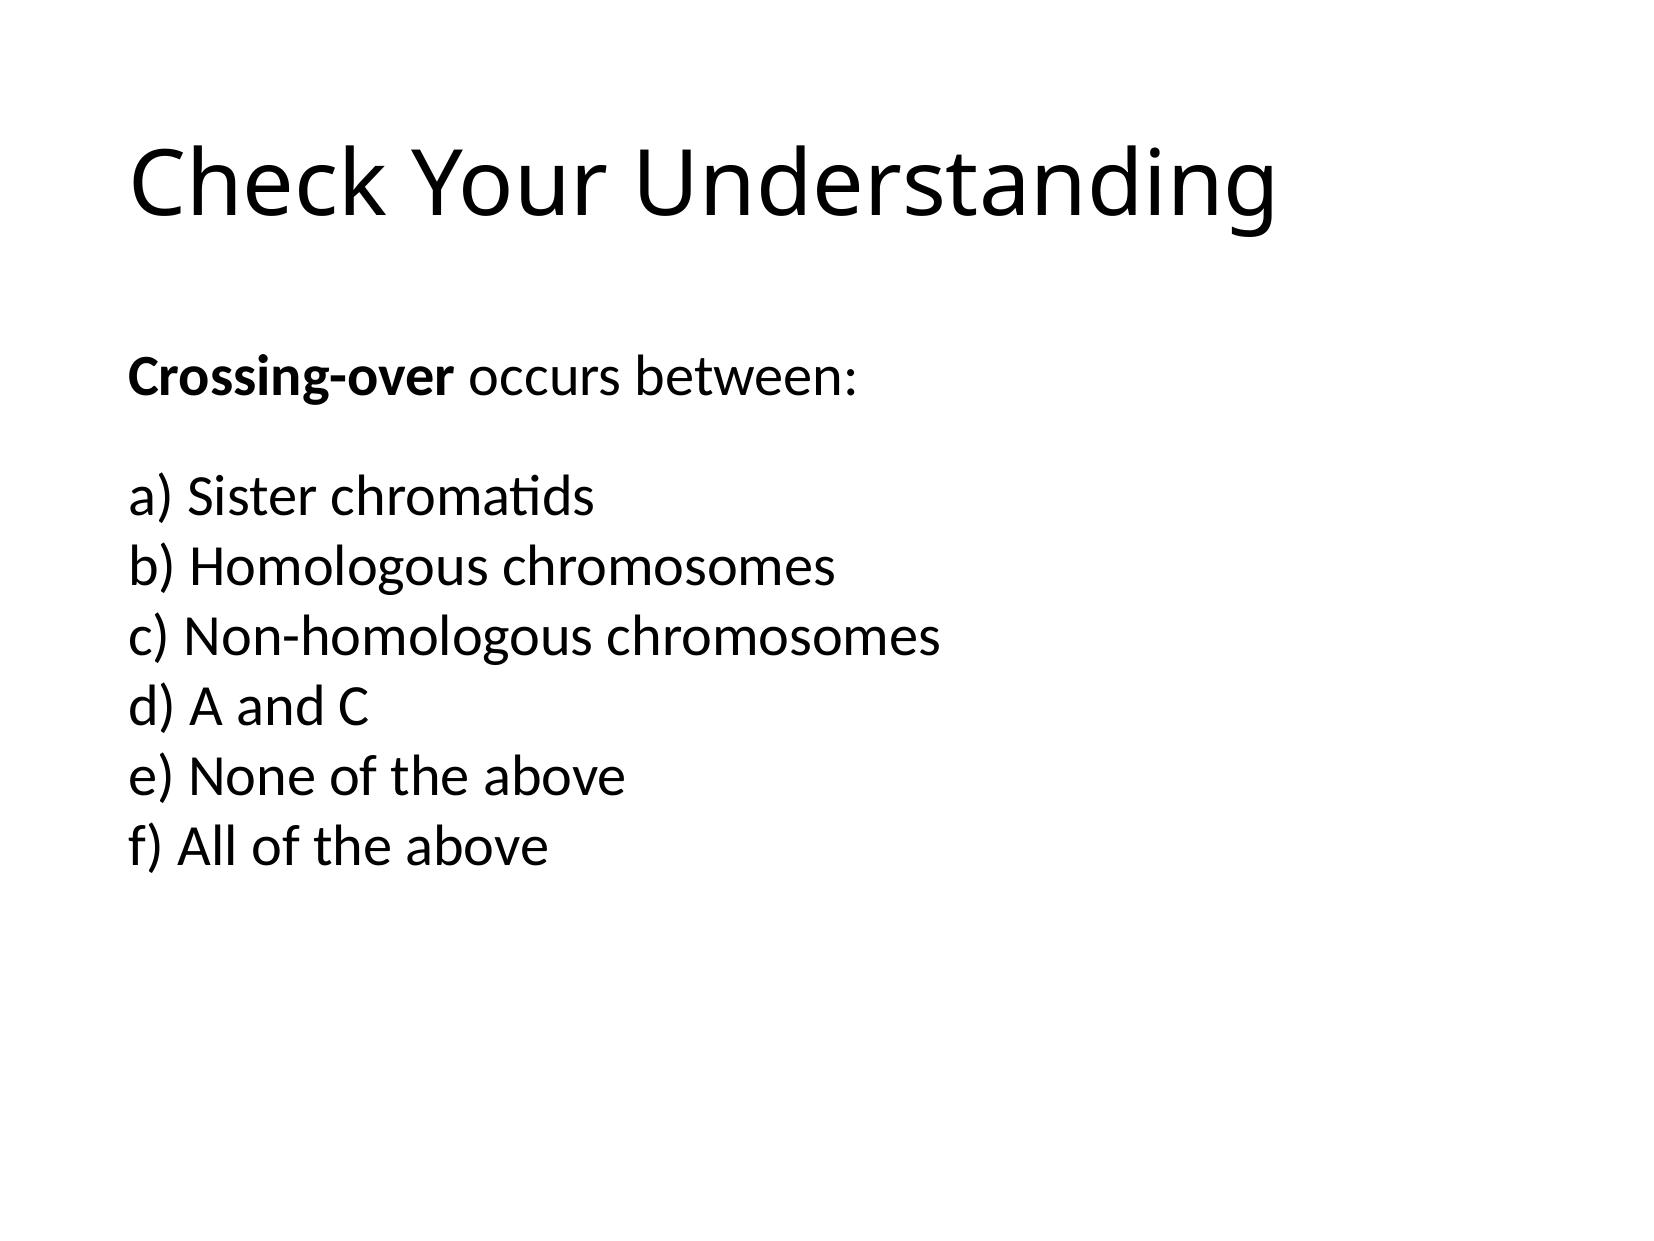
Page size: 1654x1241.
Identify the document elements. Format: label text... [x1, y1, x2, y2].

text_box Check Your Understanding [113, 65, 1540, 305]
text_box Crossing-over occurs between: a) Sister chromatids b) Homologous chromosomes c) Non-homologous chromosomes d) A and C e) None of the above f) All of the above [113, 330, 1543, 1117]
